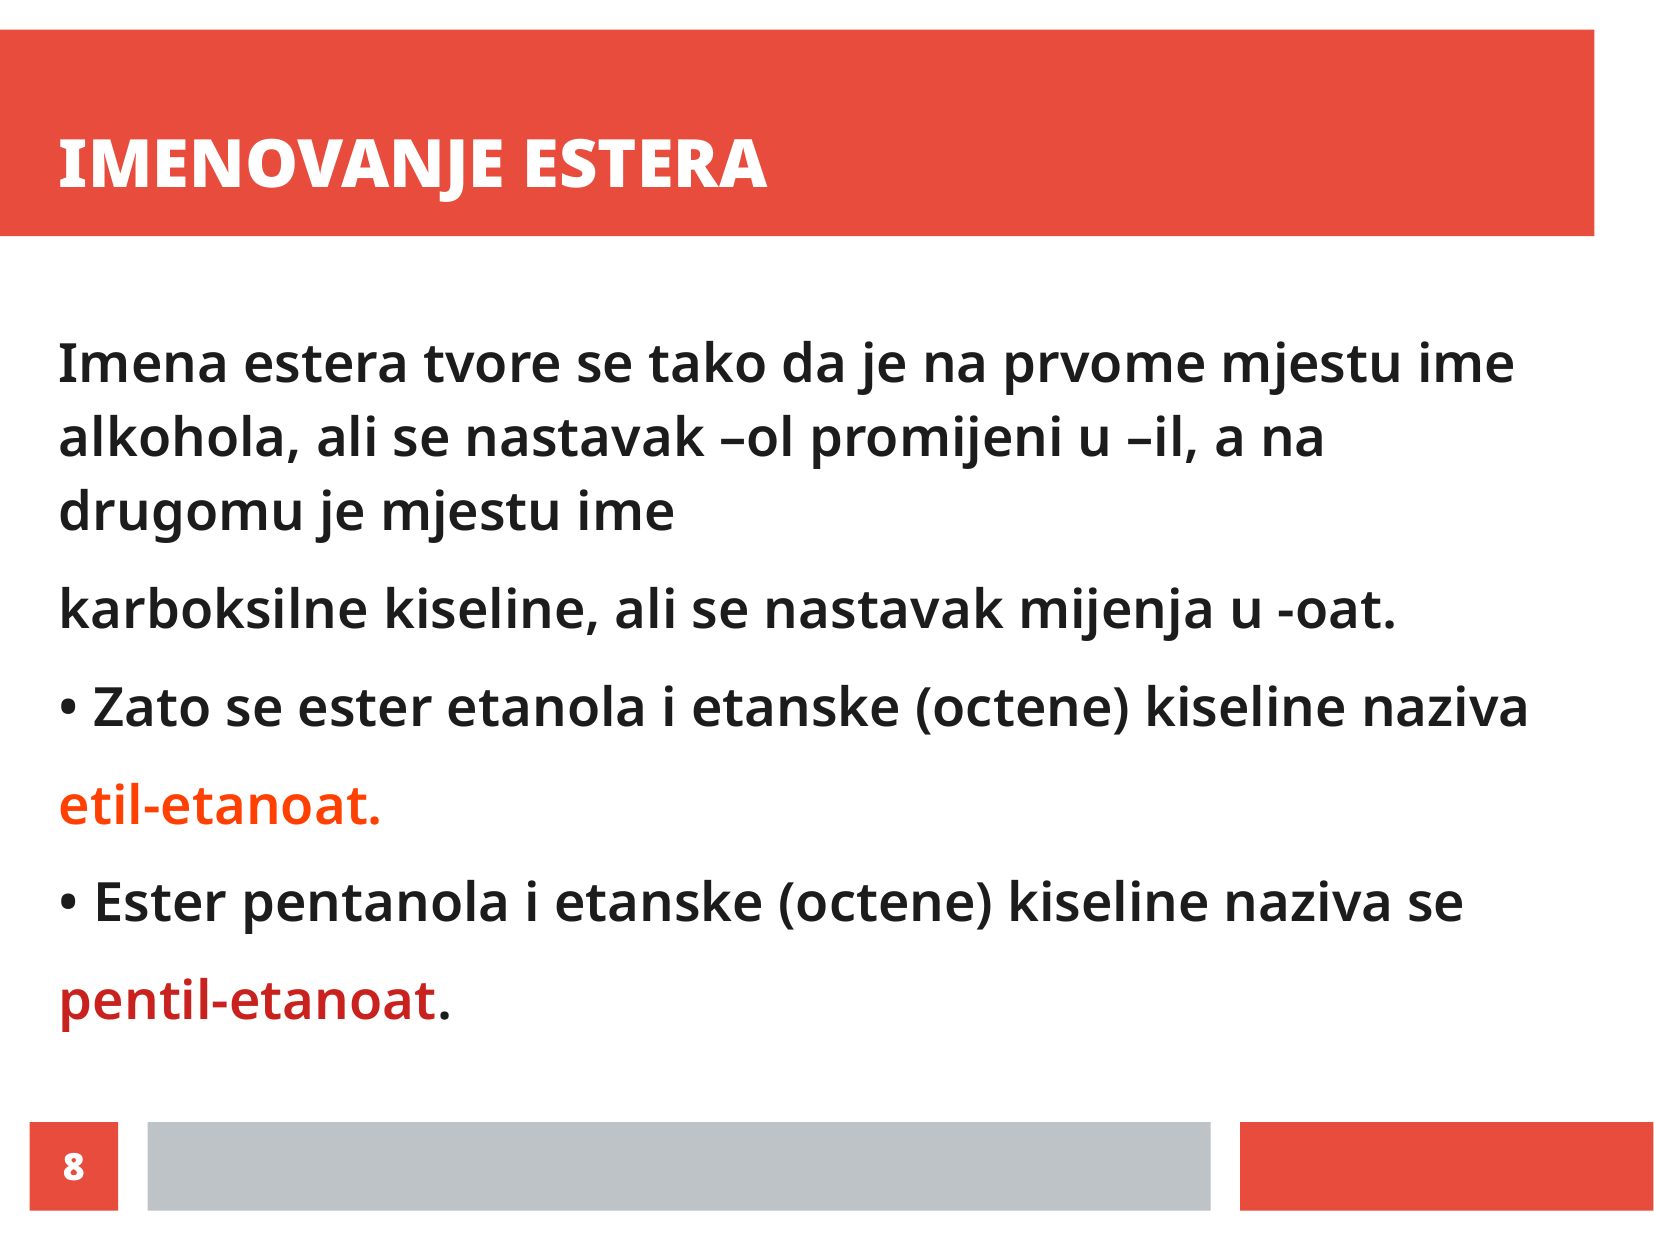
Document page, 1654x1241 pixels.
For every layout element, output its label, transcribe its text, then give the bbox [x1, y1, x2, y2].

title IMENOVANJE ESTERA [59, 59, 1595, 207]
list Imena estera tvore se tako da je na prvome mjestu ime alkohola, ali se nastavak –ol promijeni u –il, a na drugomu je mjestu ime karboksilne kiseline, ali se nastavak mijenja u -oat. • Zato se ester etanola i etanske (octene) kiseline naziva etil-etanoat. • Ester pentanola i etanske (octene) kiseline naziva se pentil-etanoat. [59, 324, 1565, 1093]
